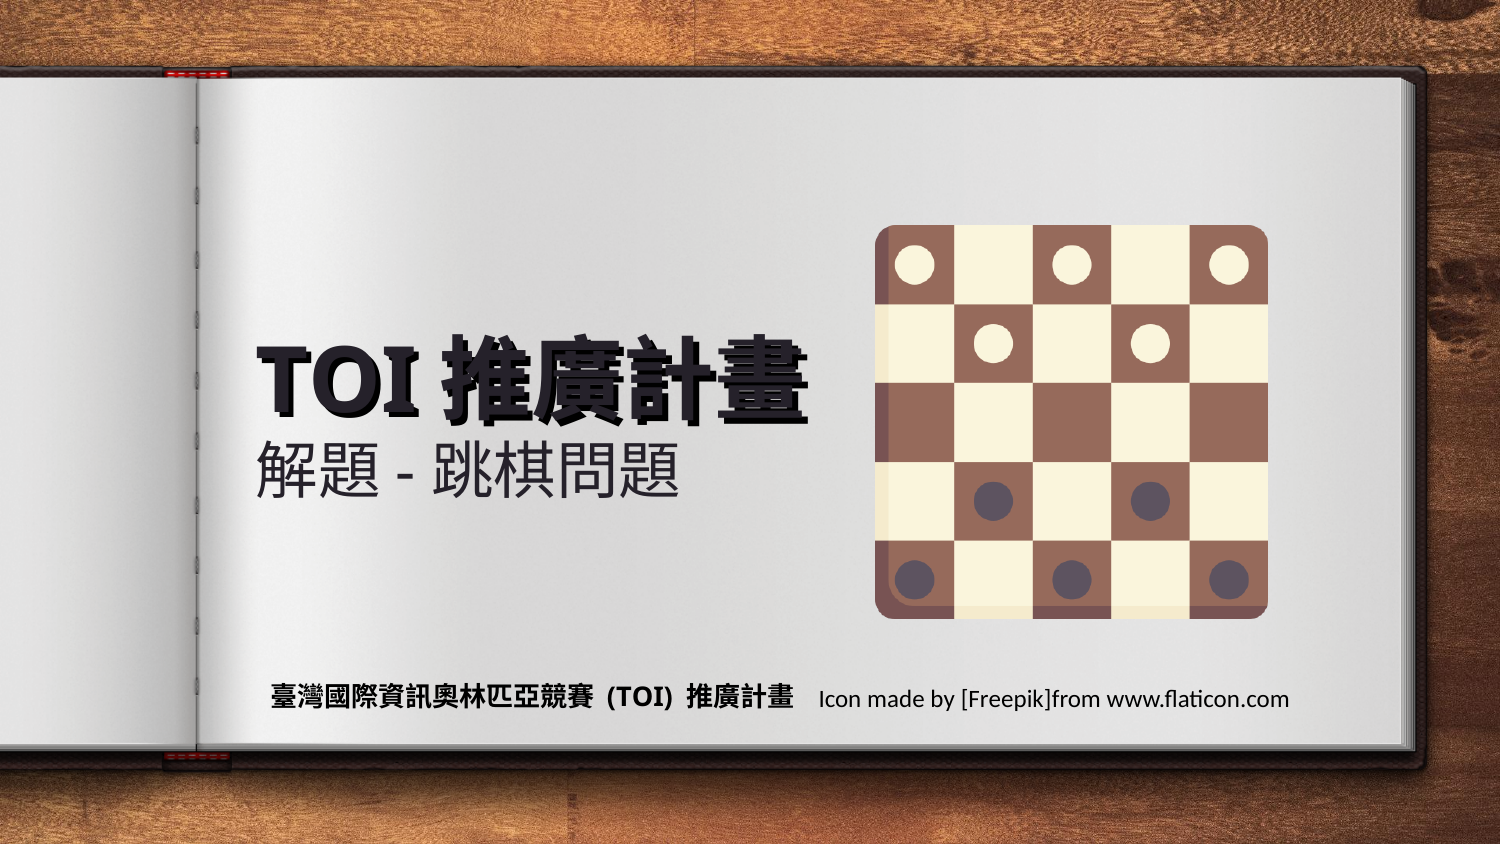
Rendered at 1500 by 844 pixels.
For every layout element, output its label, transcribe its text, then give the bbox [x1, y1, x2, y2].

picture [875, 225, 1268, 619]
title TOI推廣計畫 解題-跳棋問題 [240, 262, 875, 565]
text_box Icon made by [Freepik]from www.flaticon.com [804, 675, 1385, 720]
